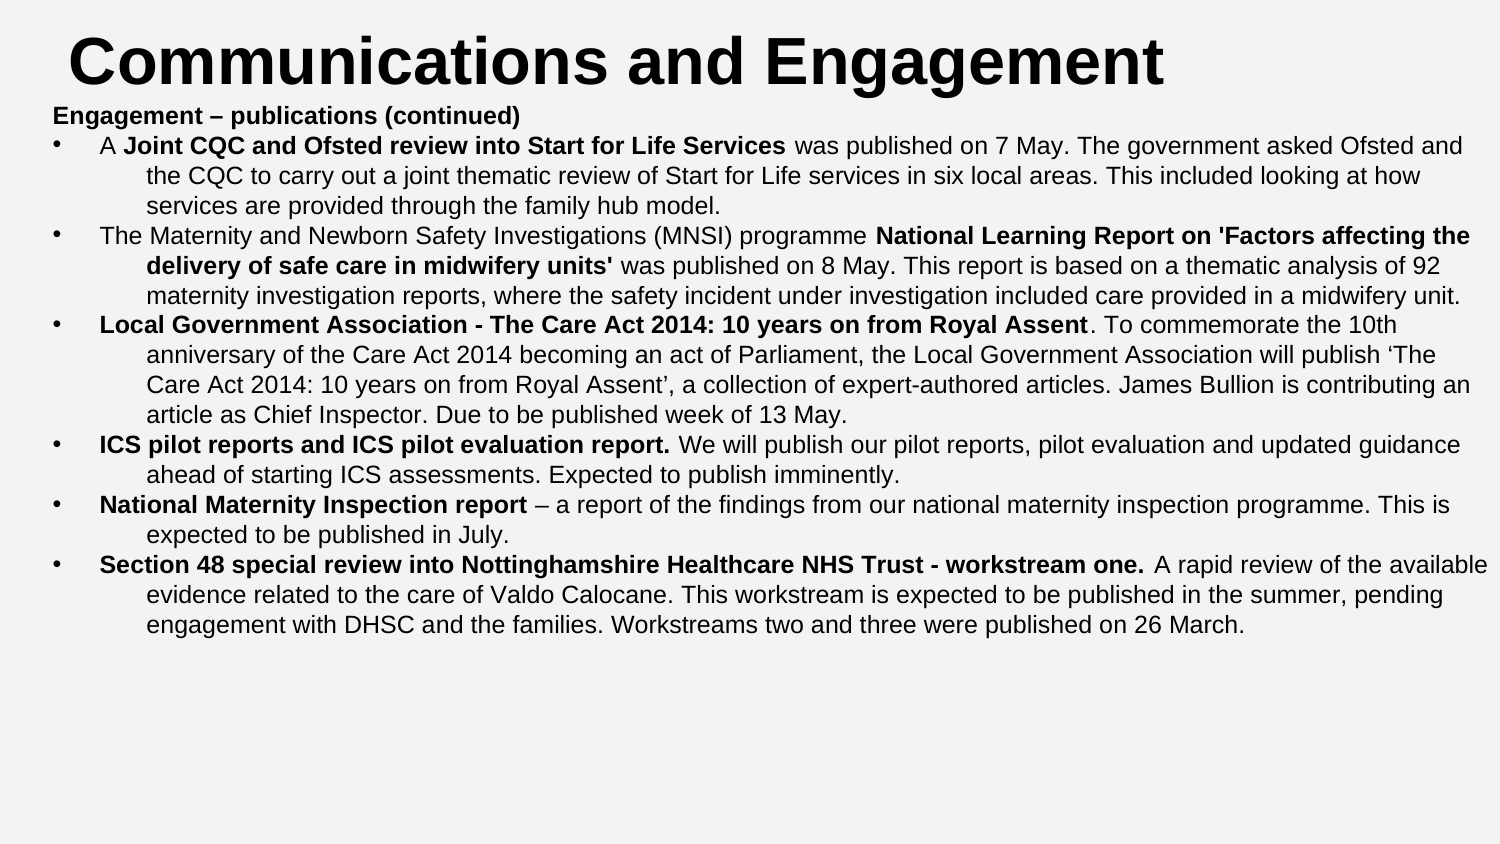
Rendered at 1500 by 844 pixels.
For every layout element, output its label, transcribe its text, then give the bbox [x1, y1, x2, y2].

text_box Engagement – publications (continued) A Joint CQC and Ofsted review into Start for Life Services was published on 7 May. The government asked Ofsted and the CQC to carry out a joint thematic review of Start for Life services in six local areas. This included looking at how services are provided through the family hub model. The Maternity and Newborn Safety Investigations (MNSI) programme National Learning Report on 'Factors affecting the delivery of safe care in midwifery units' was published on 8 May. This report is based on a thematic analysis of 92 maternity investigation reports, where the safety incident under investigation included care provided in a midwifery unit. Local Government Association - The Care Act 2014: 10 years on from Royal Assent. To commemorate the 10th anniversary of the Care Act 2014 becoming an act of Parliament, the Local Government Association will publish ‘The Care Act 2014: 10 years on from Royal Assent’, a collection of expert-authored articles. James Bullion is contributing an article as Chief Inspector. Due to be published week of 13 May. ICS pilot reports and ICS pilot evaluation report. We will publish our pilot reports, pilot evaluation and updated guidance ahead of starting ICS assessments. Expected to publish imminently. National Maternity Inspection report – a report of the findings from our national maternity inspection programme. This is expected to be published in July. Section 48 special review into Nottinghamshire Healthcare NHS Trust - workstream one. A rapid review of the available evidence related to the care of Valdo Calocane. This workstream is expected to be published in the summer, pending engagement with DHSC and the families. Workstreams two and three were published on 26 March. [37, 91, 1500, 713]
title Communications and Engagement [53, 10, 1404, 91]
